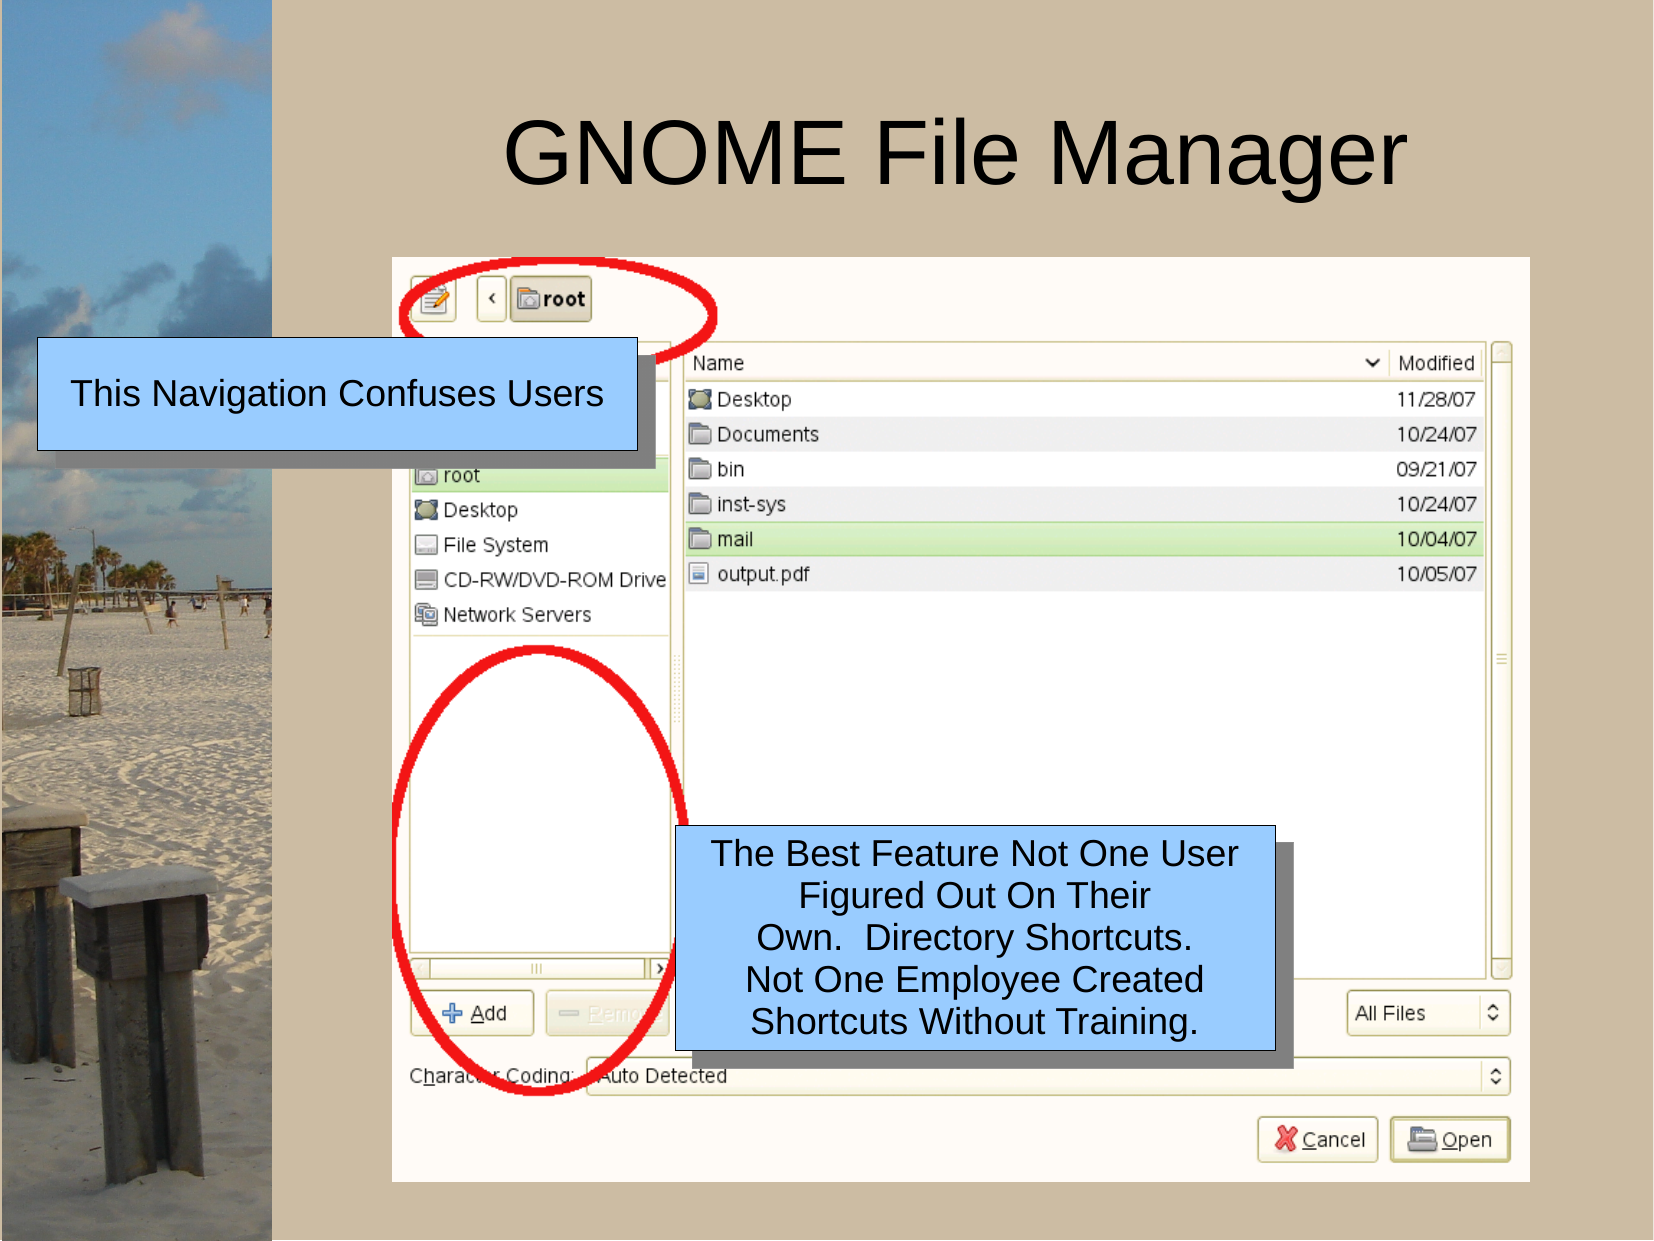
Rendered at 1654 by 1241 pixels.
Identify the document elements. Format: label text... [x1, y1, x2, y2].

text_box The Best Feature Not One User Figured Out On Their Own. Directory Shortcuts. Not One Employee Created Shortcuts Without Training. [675, 825, 1276, 1051]
picture [2, 0, 272, 1241]
picture [392, 257, 1530, 1182]
text_box This Navigation Confuses Users [37, 337, 638, 451]
title GNOME File Manager [300, 49, 1613, 257]
